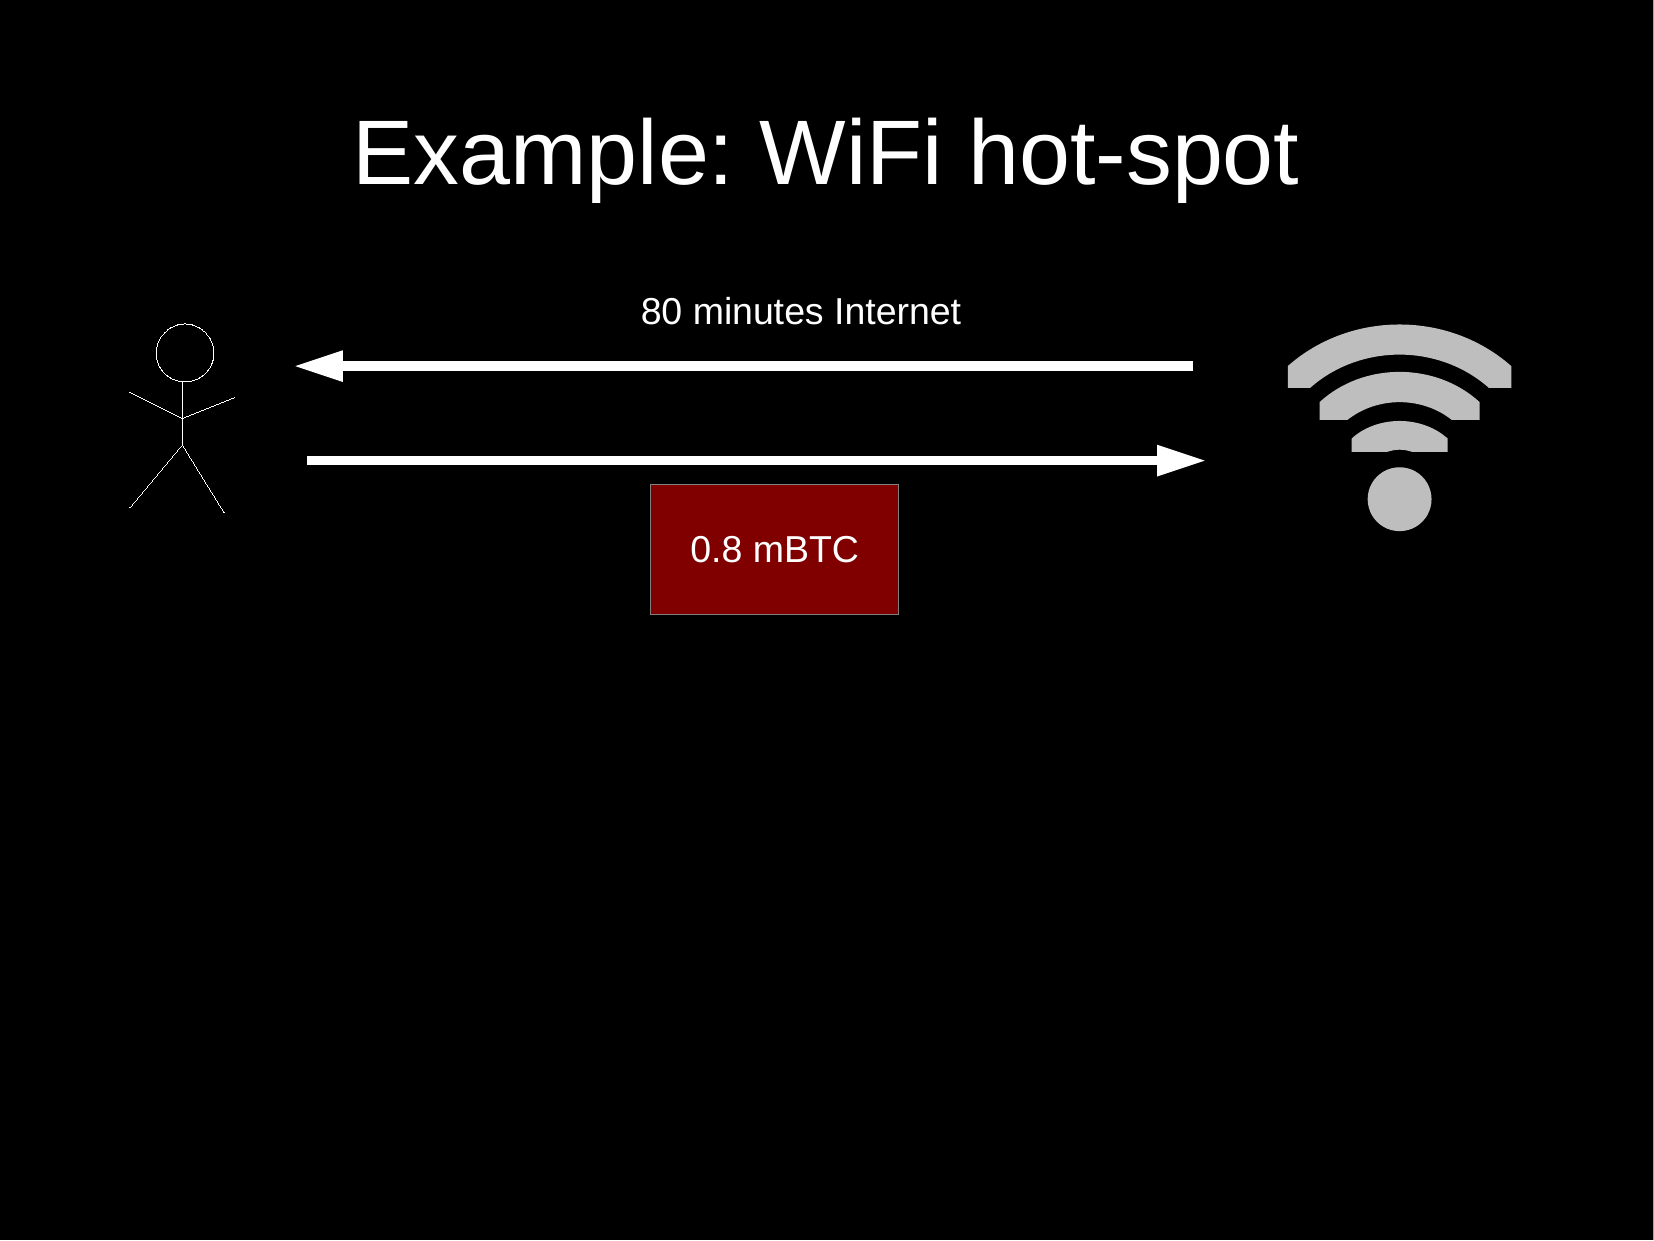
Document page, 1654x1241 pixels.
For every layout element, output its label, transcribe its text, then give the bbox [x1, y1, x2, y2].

picture [1263, 283, 1536, 556]
text_box 0.8 mBTC [650, 484, 899, 615]
title Example: WiFi hot-spot [82, 49, 1571, 257]
text_box 80 minutes Internet [625, 283, 977, 341]
